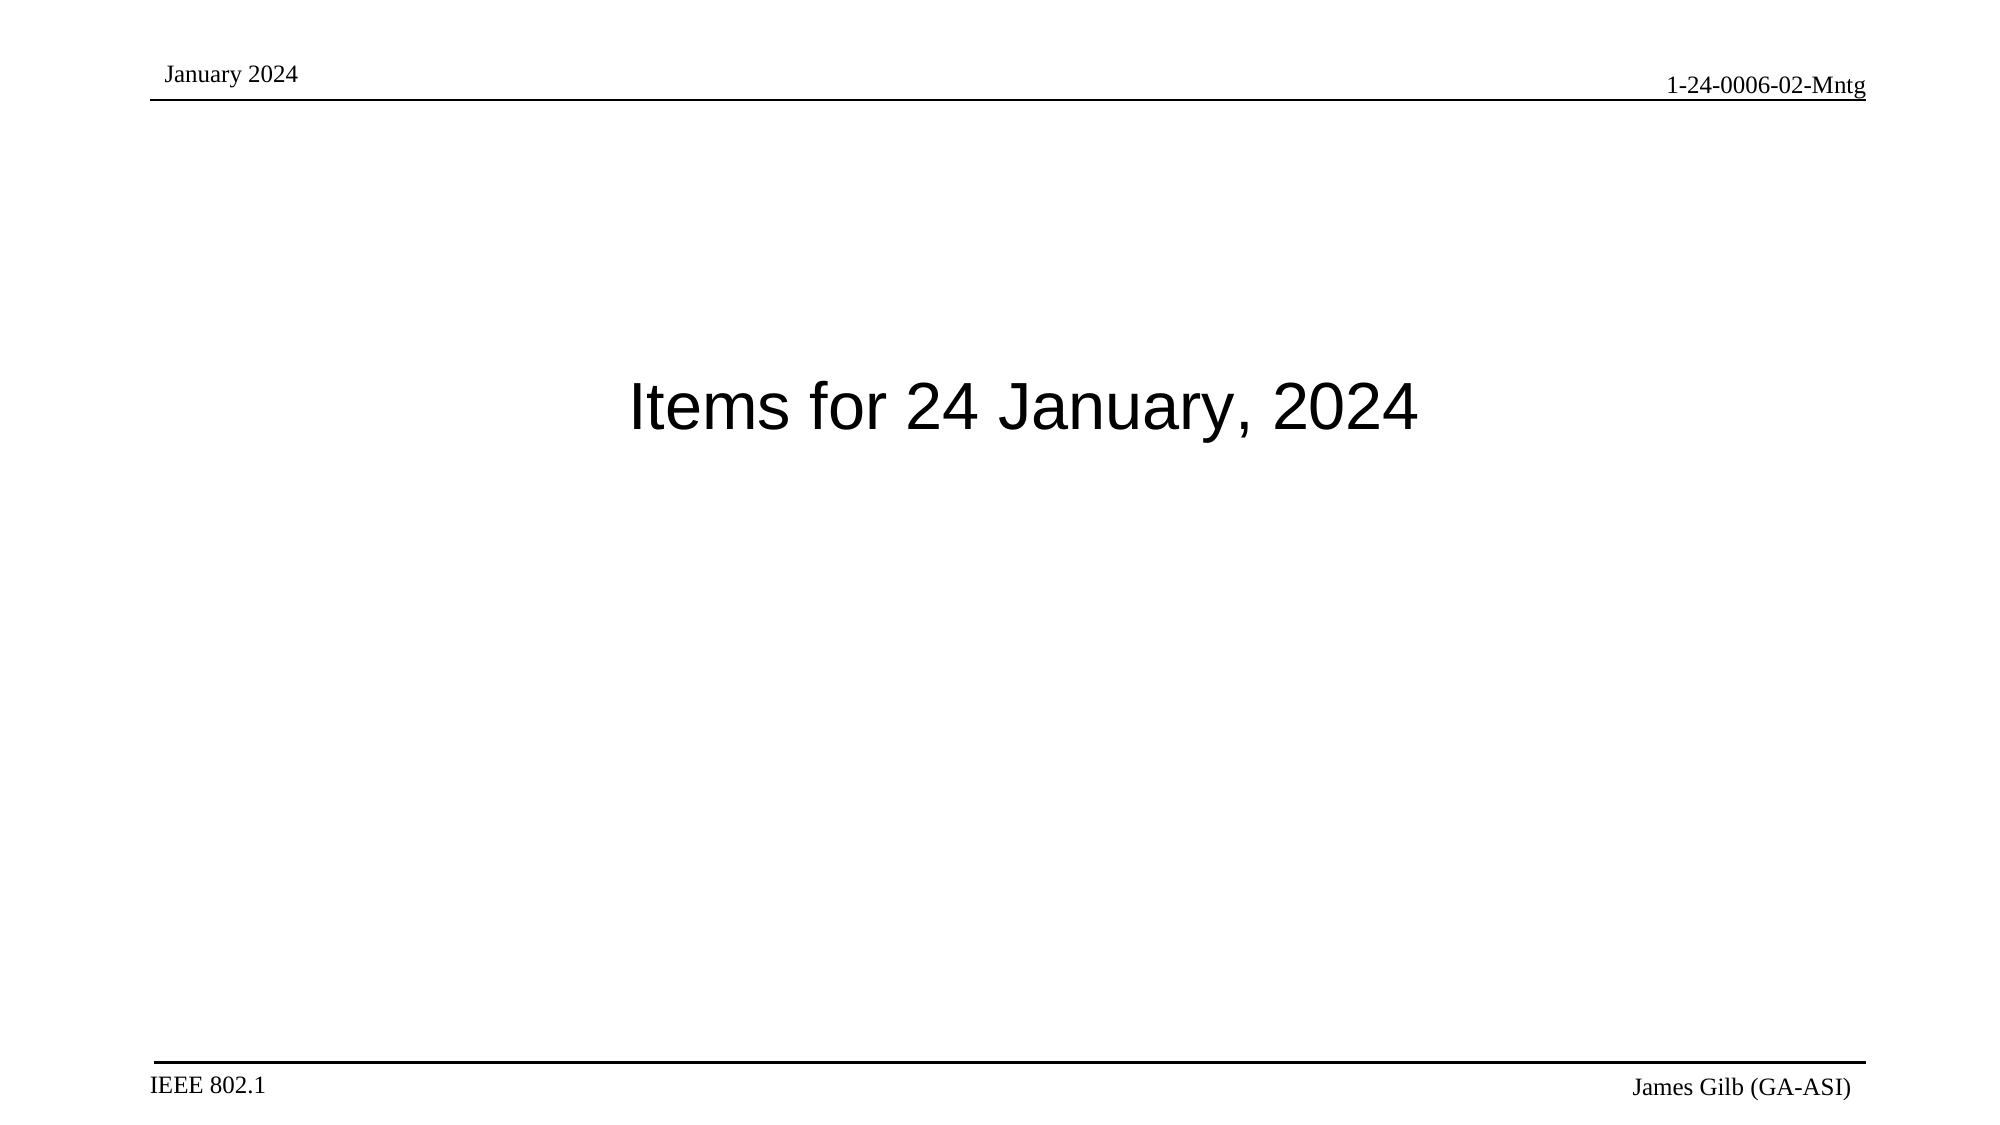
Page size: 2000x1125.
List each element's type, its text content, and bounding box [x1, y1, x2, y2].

subtitle Items for 24 January, 2024 [149, 112, 1900, 693]
